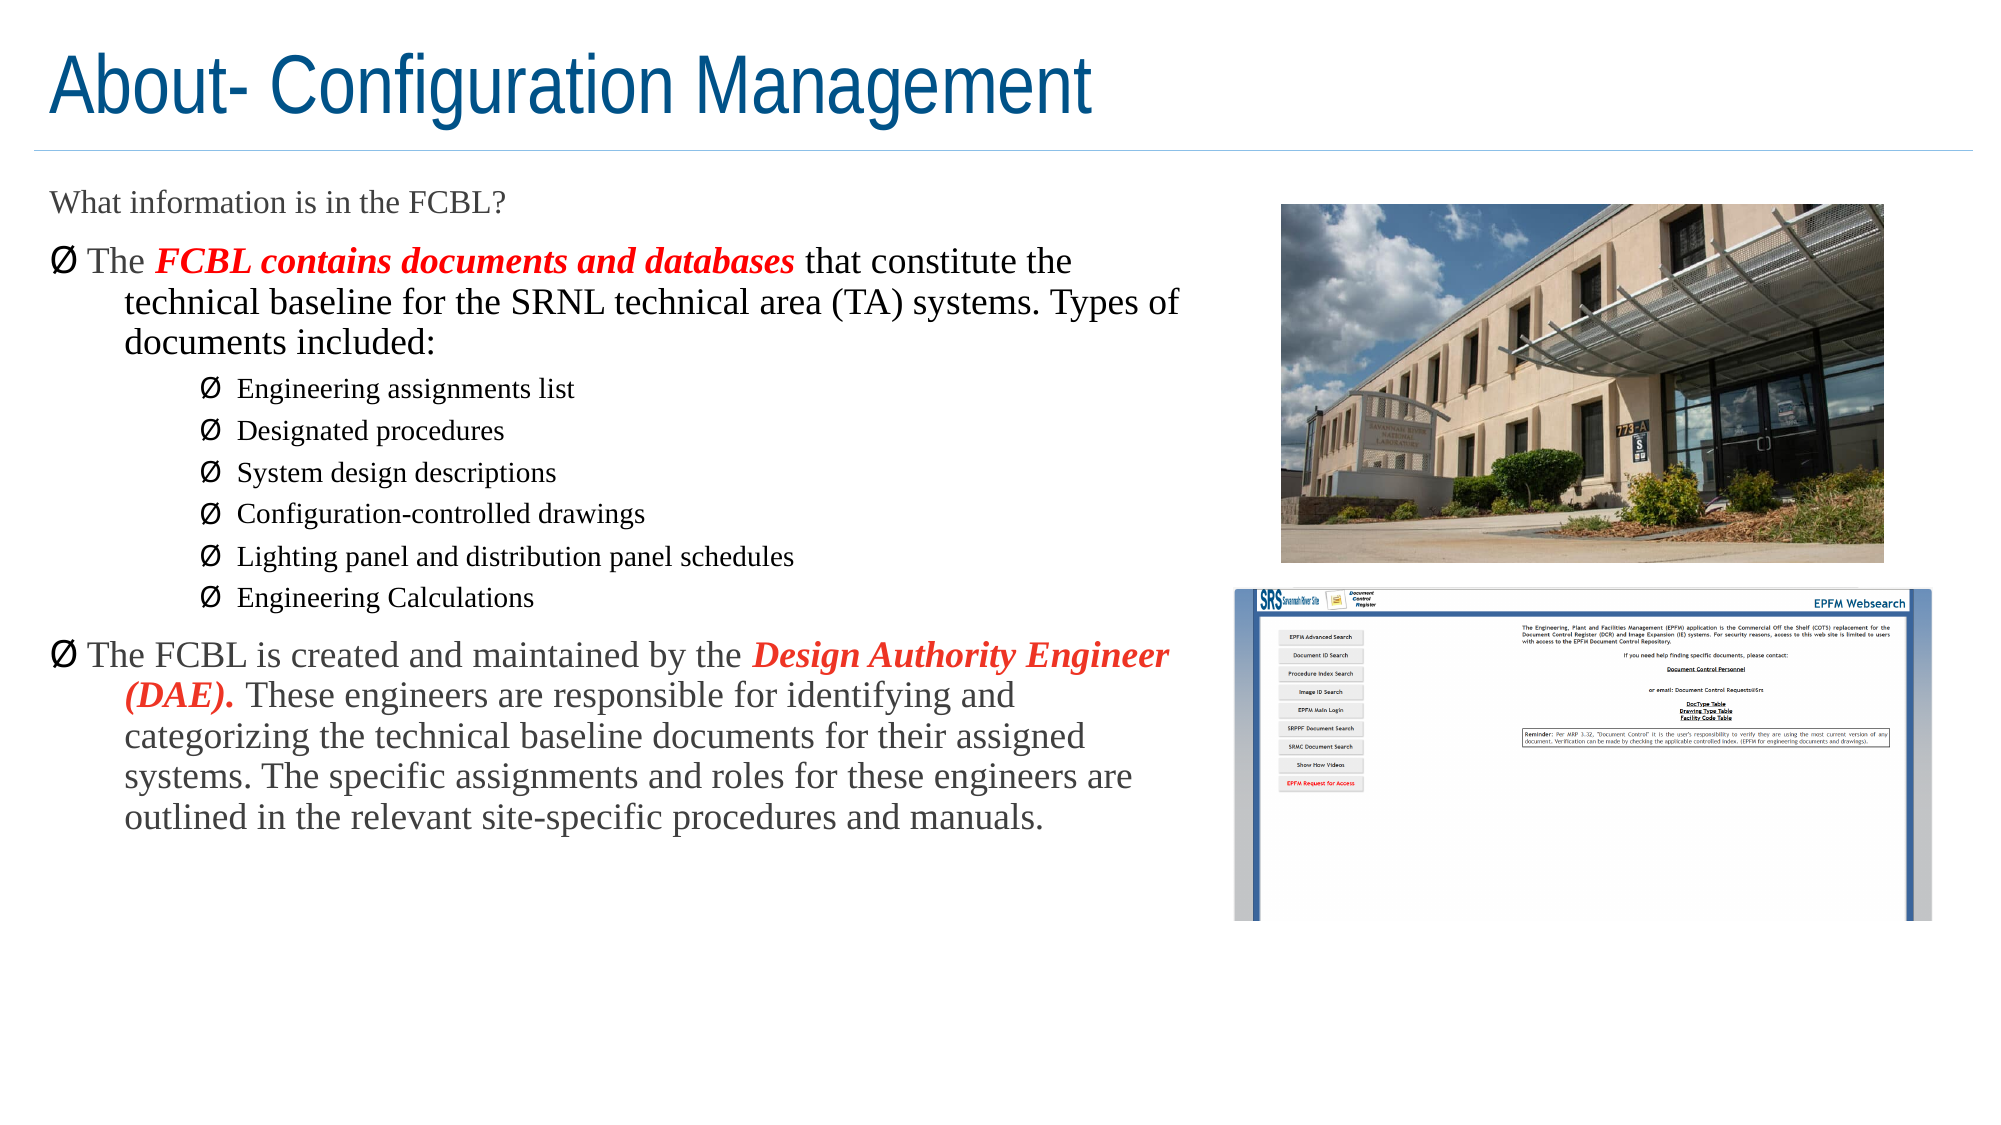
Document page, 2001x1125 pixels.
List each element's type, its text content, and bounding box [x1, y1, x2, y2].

list What information is in the FCBL? The FCBL contains documents and databases that constitute the technical baseline for the SRNL technical area (TA) systems. Types of documents included: Engineering assignments list Designated procedures System design descriptions Configuration-controlled drawings Lighting panel and distribution panel schedules Engineering Calculations The FCBL is created and maintained by the Design Authority Engineer (DAE). These engineers are responsible for identifying and categorizing the technical baseline documents for their assigned systems. The specific assignments and roles for these engineers are outlined in the relevant site-specific procedures and manuals. [34, 177, 1225, 974]
title About- Configuration Management [34, 22, 1973, 151]
picture [1233, 587, 1933, 921]
picture [1281, 204, 1884, 563]
